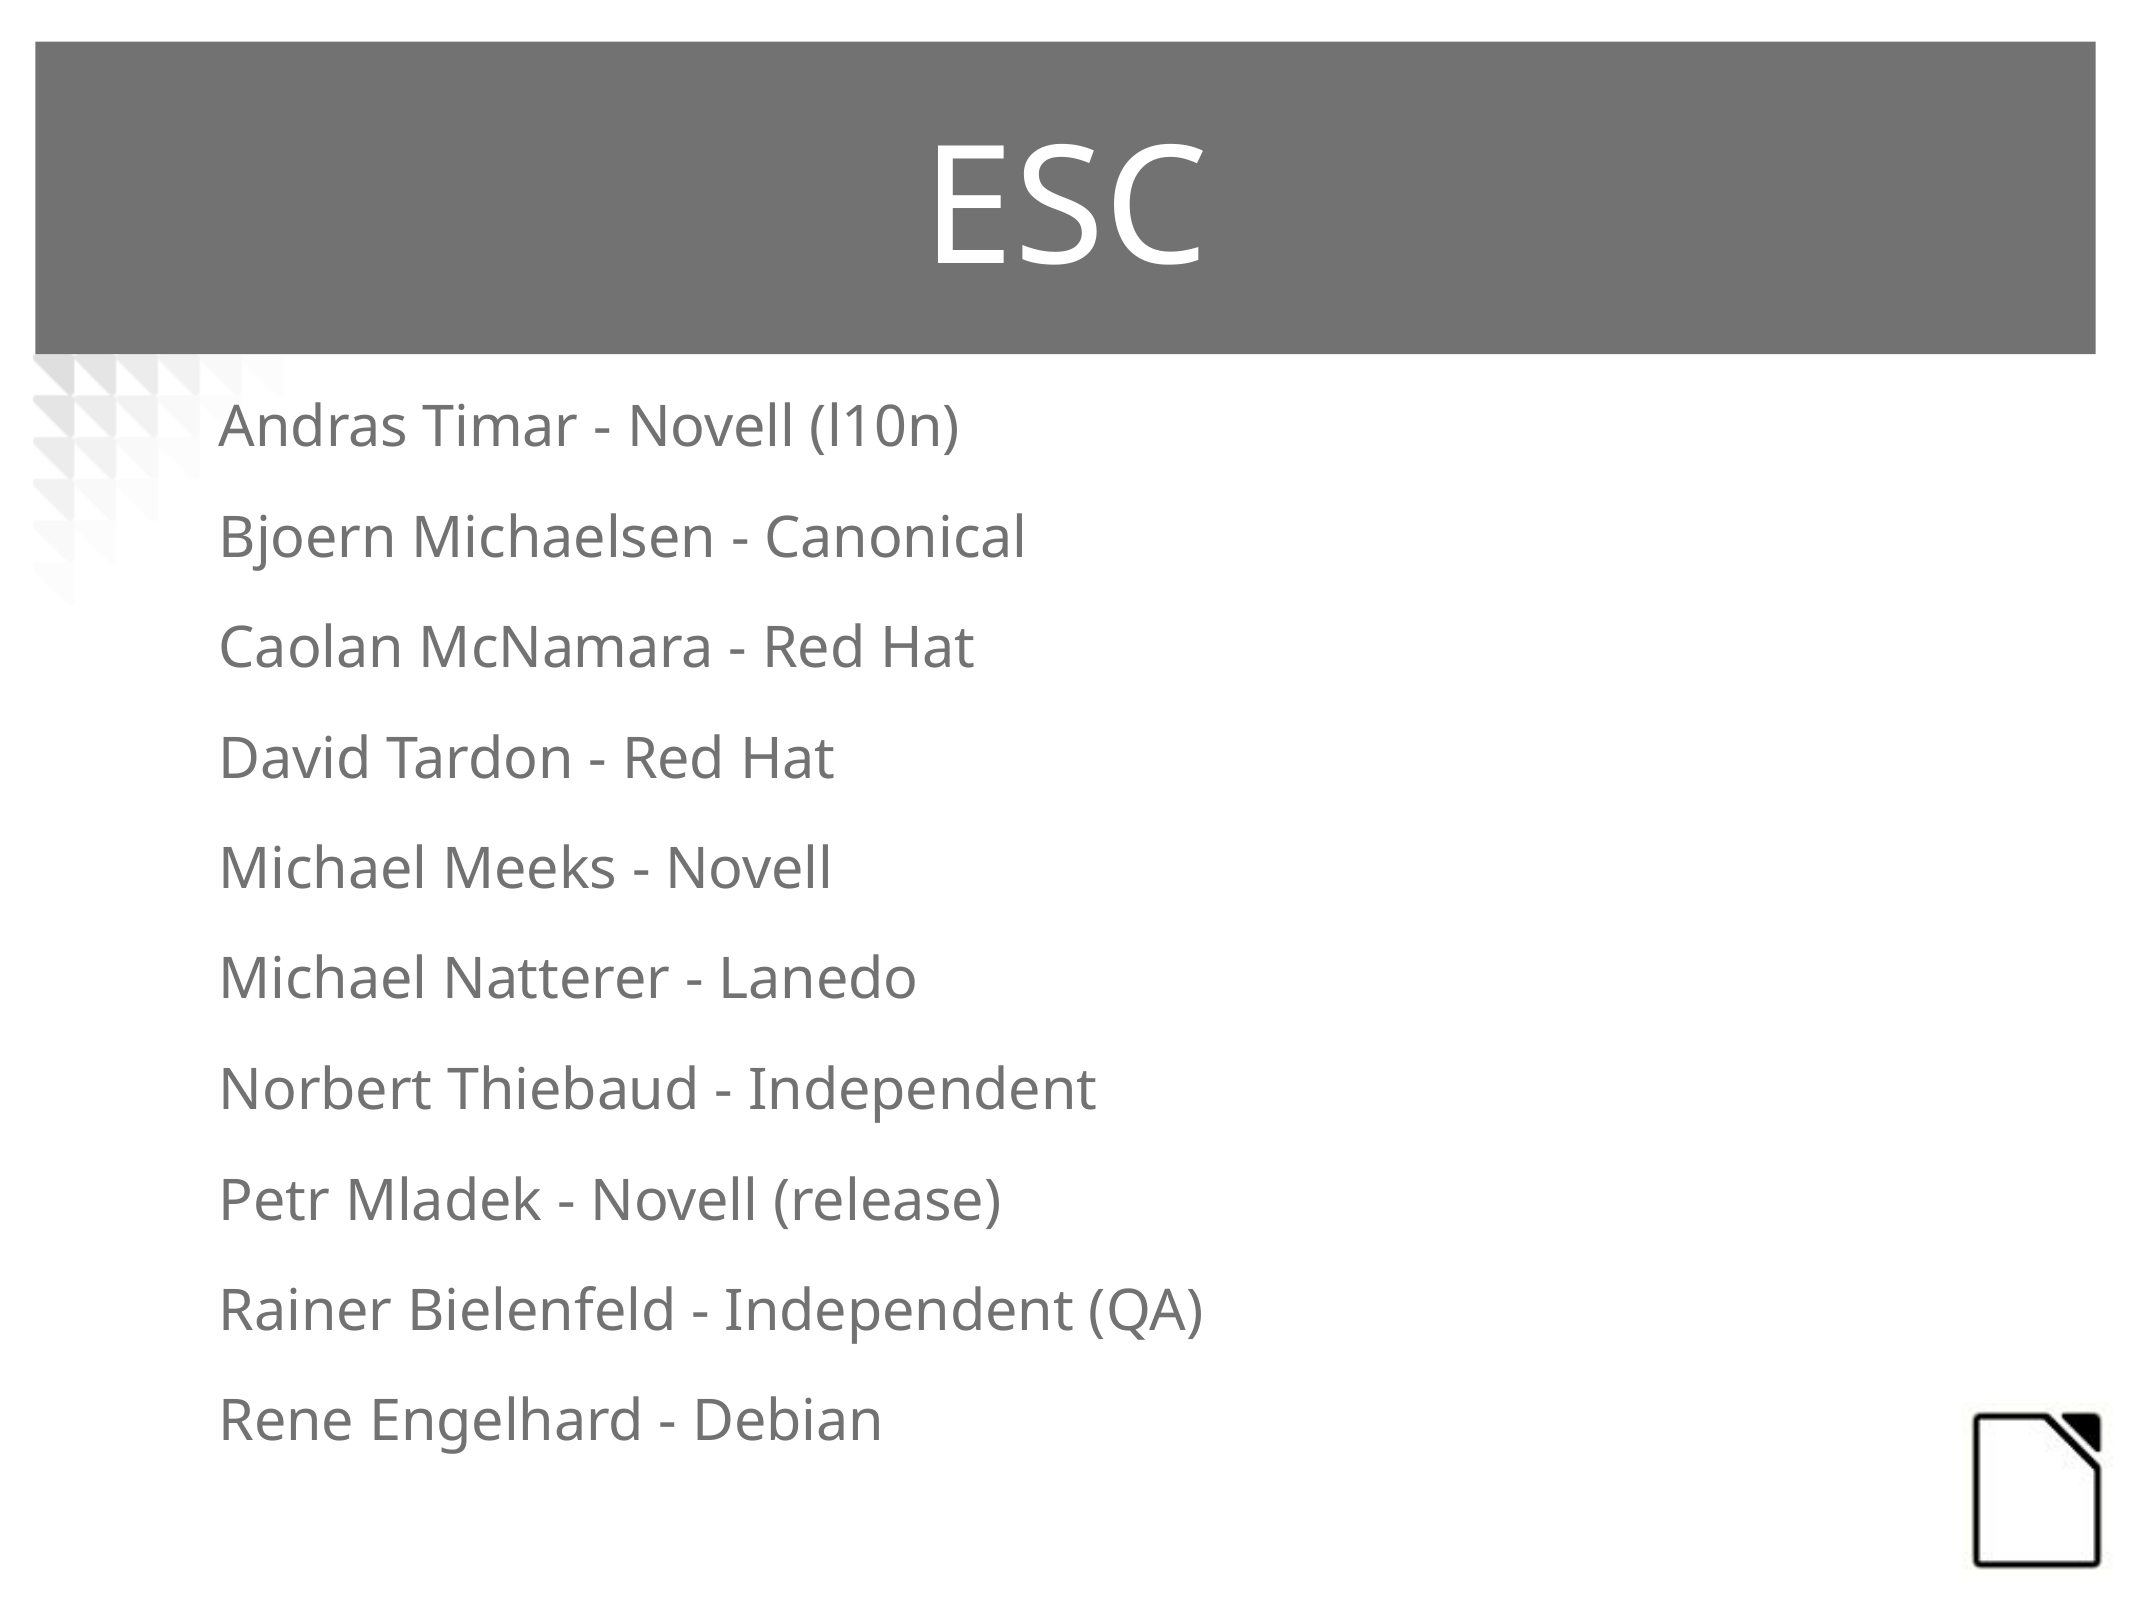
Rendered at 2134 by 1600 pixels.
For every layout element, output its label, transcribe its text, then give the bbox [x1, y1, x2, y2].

title ESC [35, 41, 2096, 355]
list Andras Timar - Novell (l10n) Bjoern Michaelsen - Canonical Caolan McNamara - Red Hat David Tardon - Red Hat Michael Meeks - Novell Michael Natterer - Lanedo Norbert Thiebaud - Independent Petr Mladek - Novell (release) Rainer Bielenfeld - Independent (QA) Rene Engelhard - Debian [208, 375, 1925, 1467]
picture [33, 354, 284, 605]
picture [1962, 1402, 2113, 1580]
